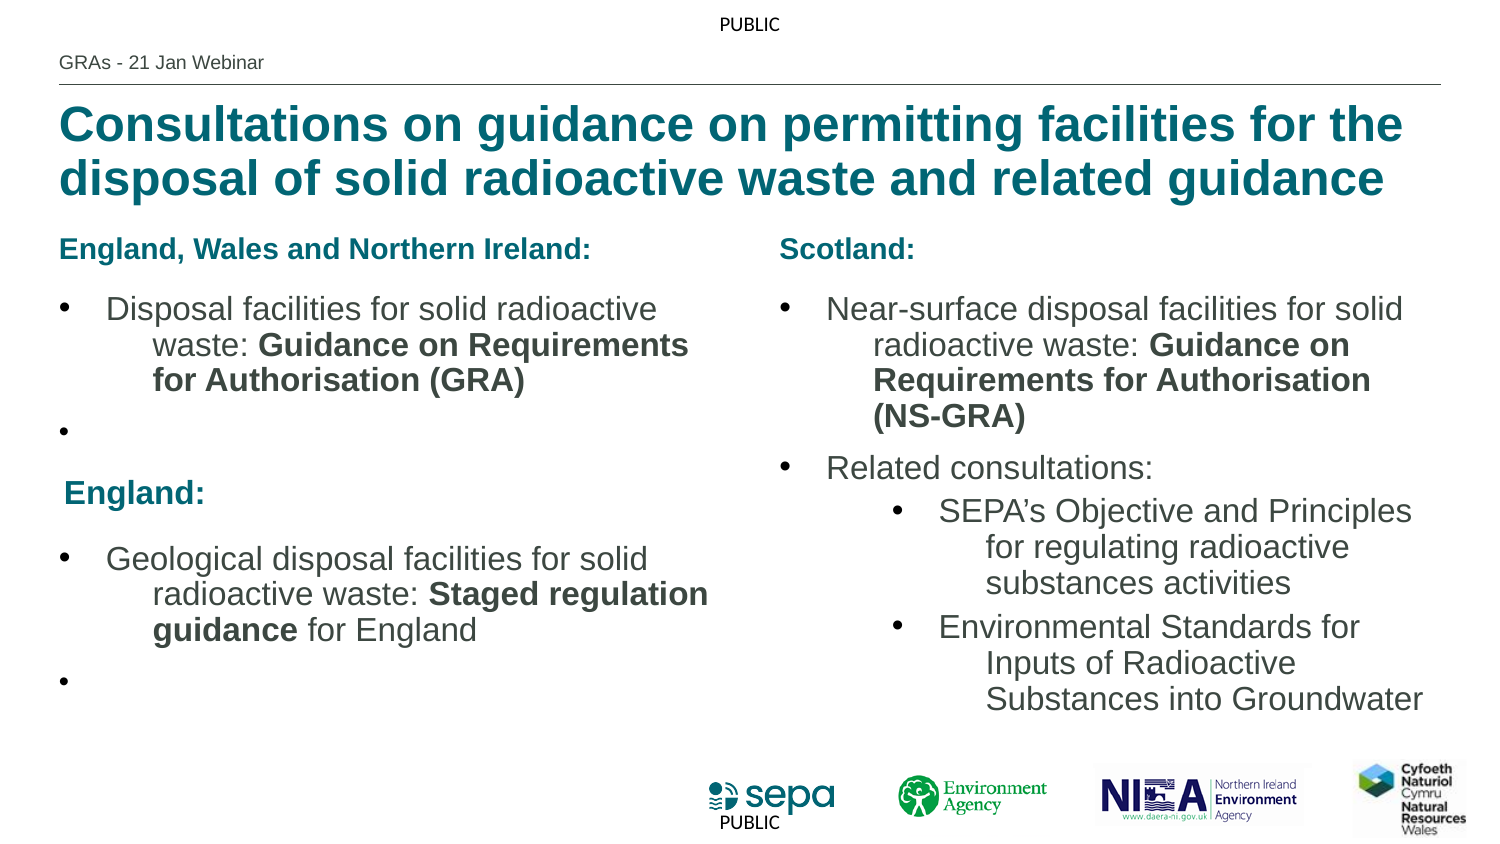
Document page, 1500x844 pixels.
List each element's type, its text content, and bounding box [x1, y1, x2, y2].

list Consultations on guidance on permitting facilities for the disposal of solid radioactive waste and related guidance [59, 99, 1442, 207]
list GRAs - 21 Jan Webinar [58, 53, 401, 75]
list England, Wales and Northern Ireland: [58, 233, 721, 266]
list Disposal facilities for solid radioactive waste: Guidance on Requirements for Authorisation (GRA) [58, 291, 721, 466]
text_box England: [64, 475, 726, 509]
text_box Geological disposal facilities for solid radioactive waste: Staged regulation guidance for England [58, 541, 721, 716]
list Near-surface disposal facilities for solid radioactive waste: Guidance on Requirements for Authorisation (NS-GRA) Related consultations: SEPA’s Objective and Principles for regulating radioactive substances activities Environmental Standards for Inputs of Radioactive Substances into Groundwater [779, 291, 1442, 766]
list Scotland: [779, 233, 1442, 266]
